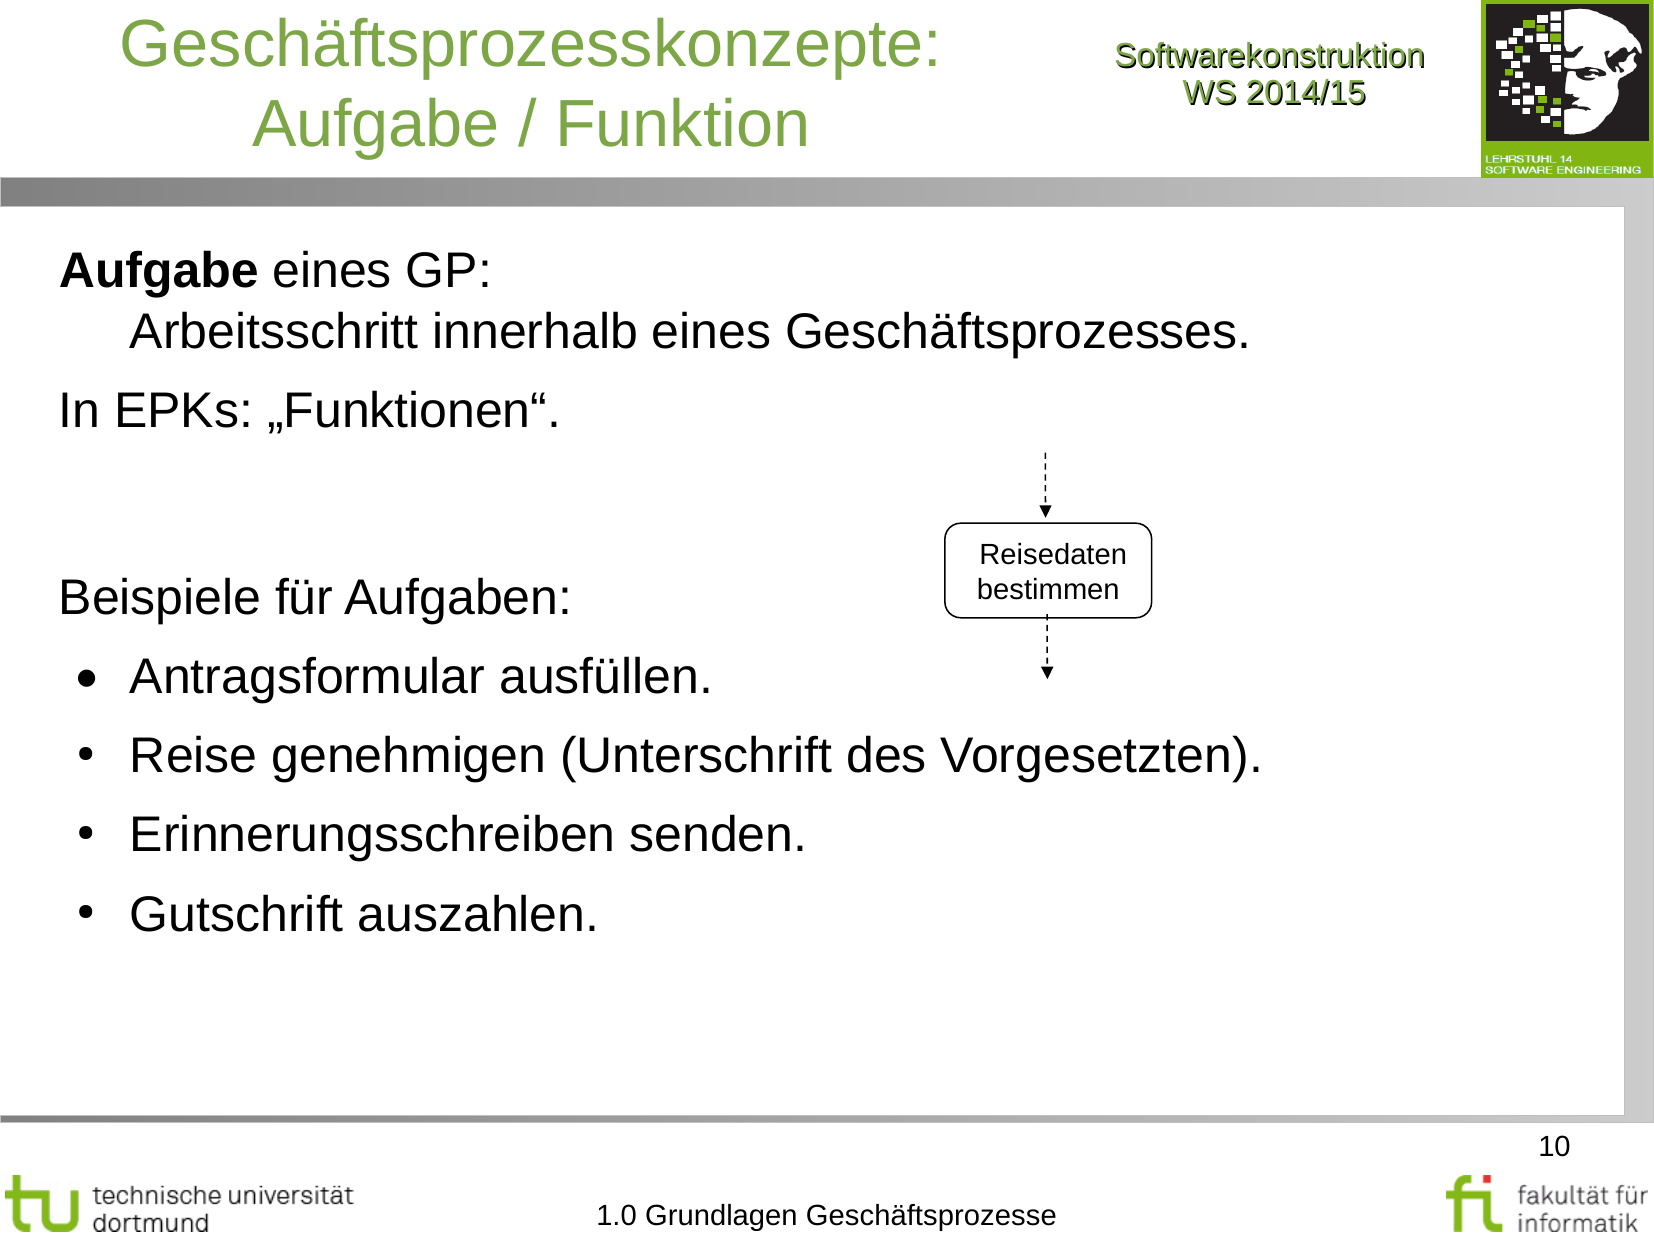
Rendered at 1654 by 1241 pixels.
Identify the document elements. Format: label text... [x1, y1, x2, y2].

list Aufgabe eines GP: Arbeitsschritt innerhalb eines Geschäftsprozesses. In EPKs: „Funktionen“. Beispiele für Aufgaben: Antragsformular ausfüllen. Reise genehmigen (Unterschrift des Vorgesetzten). Erinnerungsschreiben senden. Gutschrift auszahlen. [59, 236, 1625, 1093]
picture [1481, 0, 1654, 178]
title Geschäftsprozesskonzepte: Aufgabe / Funktion [0, 0, 1063, 178]
picture [1446, 1175, 1648, 1232]
text_box Reisedaten bestimmen [944, 523, 1152, 618]
picture [5, 1175, 354, 1232]
